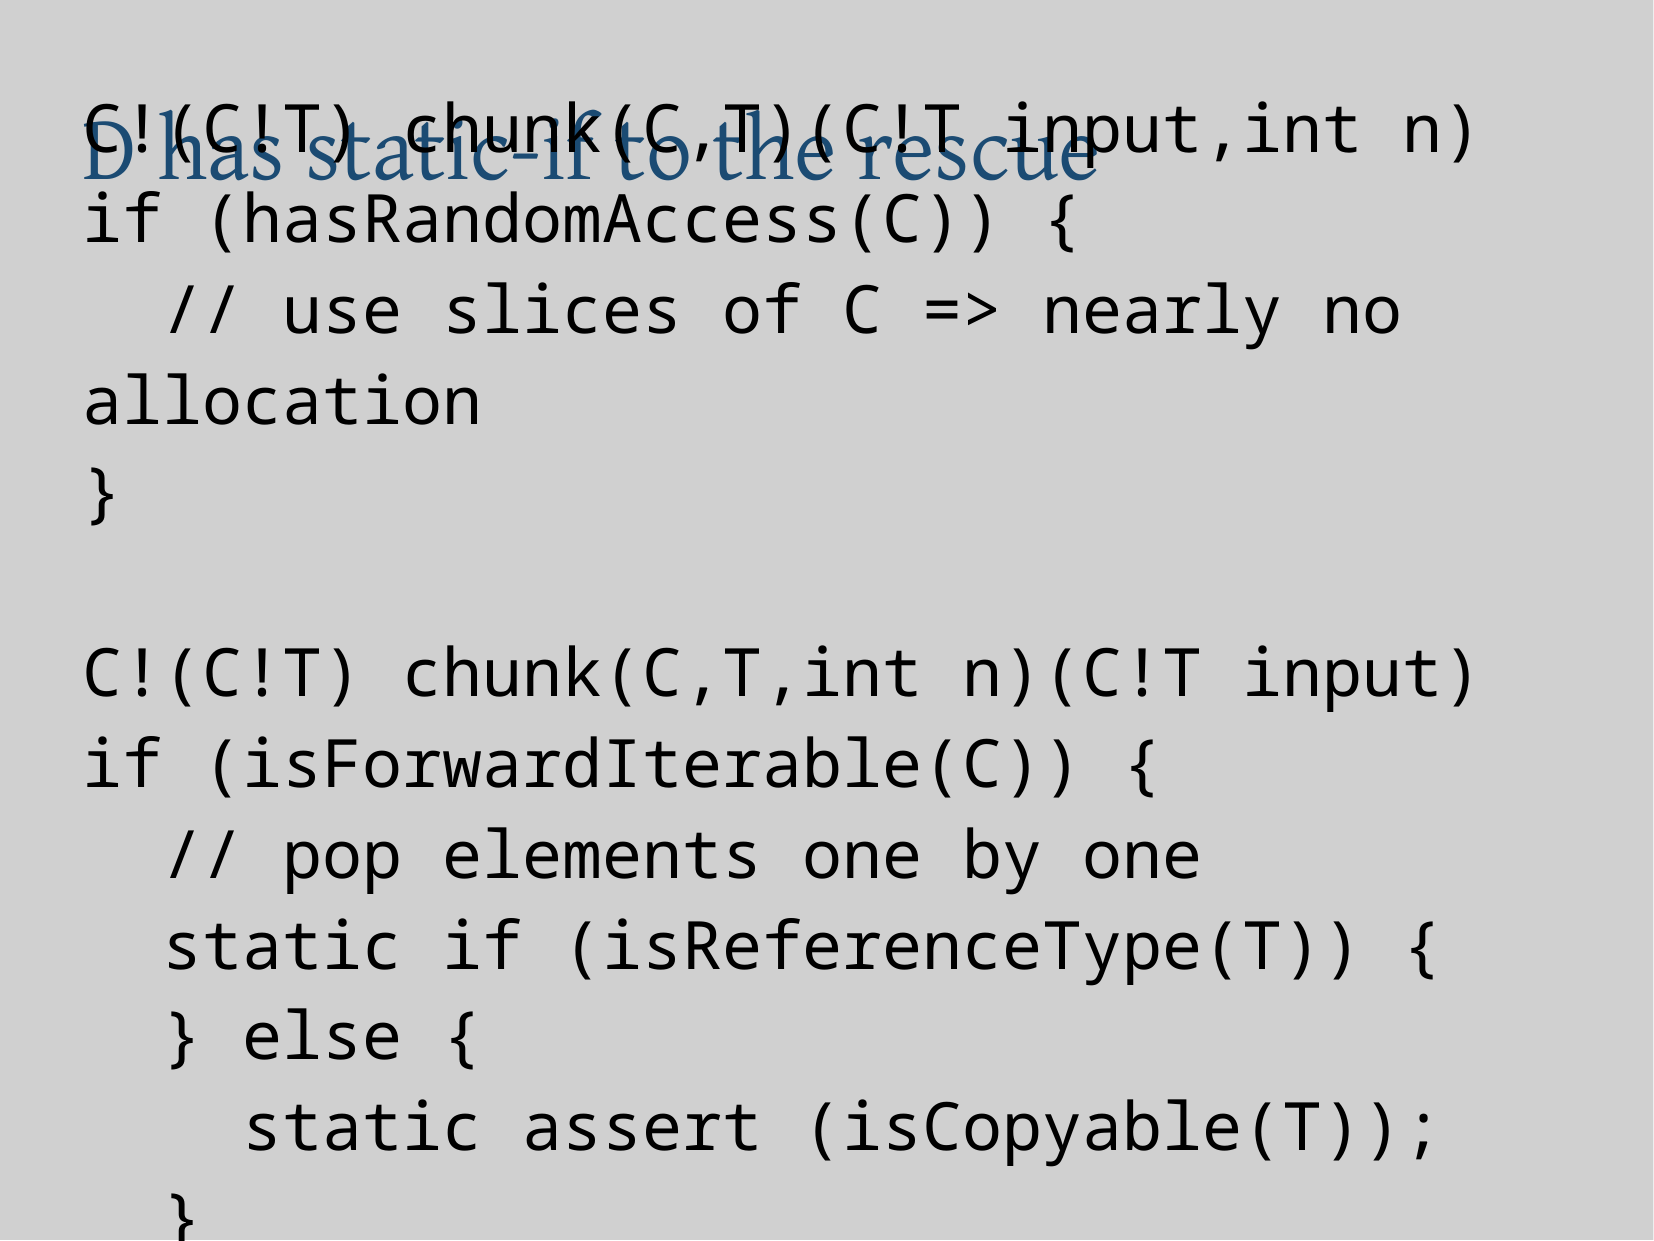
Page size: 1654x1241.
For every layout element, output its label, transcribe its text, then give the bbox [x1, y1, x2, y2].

title D has static-if to the rescue [82, 49, 1571, 257]
subtitle C!(C!T) chunk(C,T)(C!T input,int n) if (hasRandomAccess(C)) { // use slices of C => nearly no allocation } C!(C!T) chunk(C,T,int n)(C!T input) if (isForwardIterable(C)) { // pop elements one by one static if (isReferenceType(T)) { } else { static assert (isCopyable(T)); } } [82, 277, 1571, 1156]
